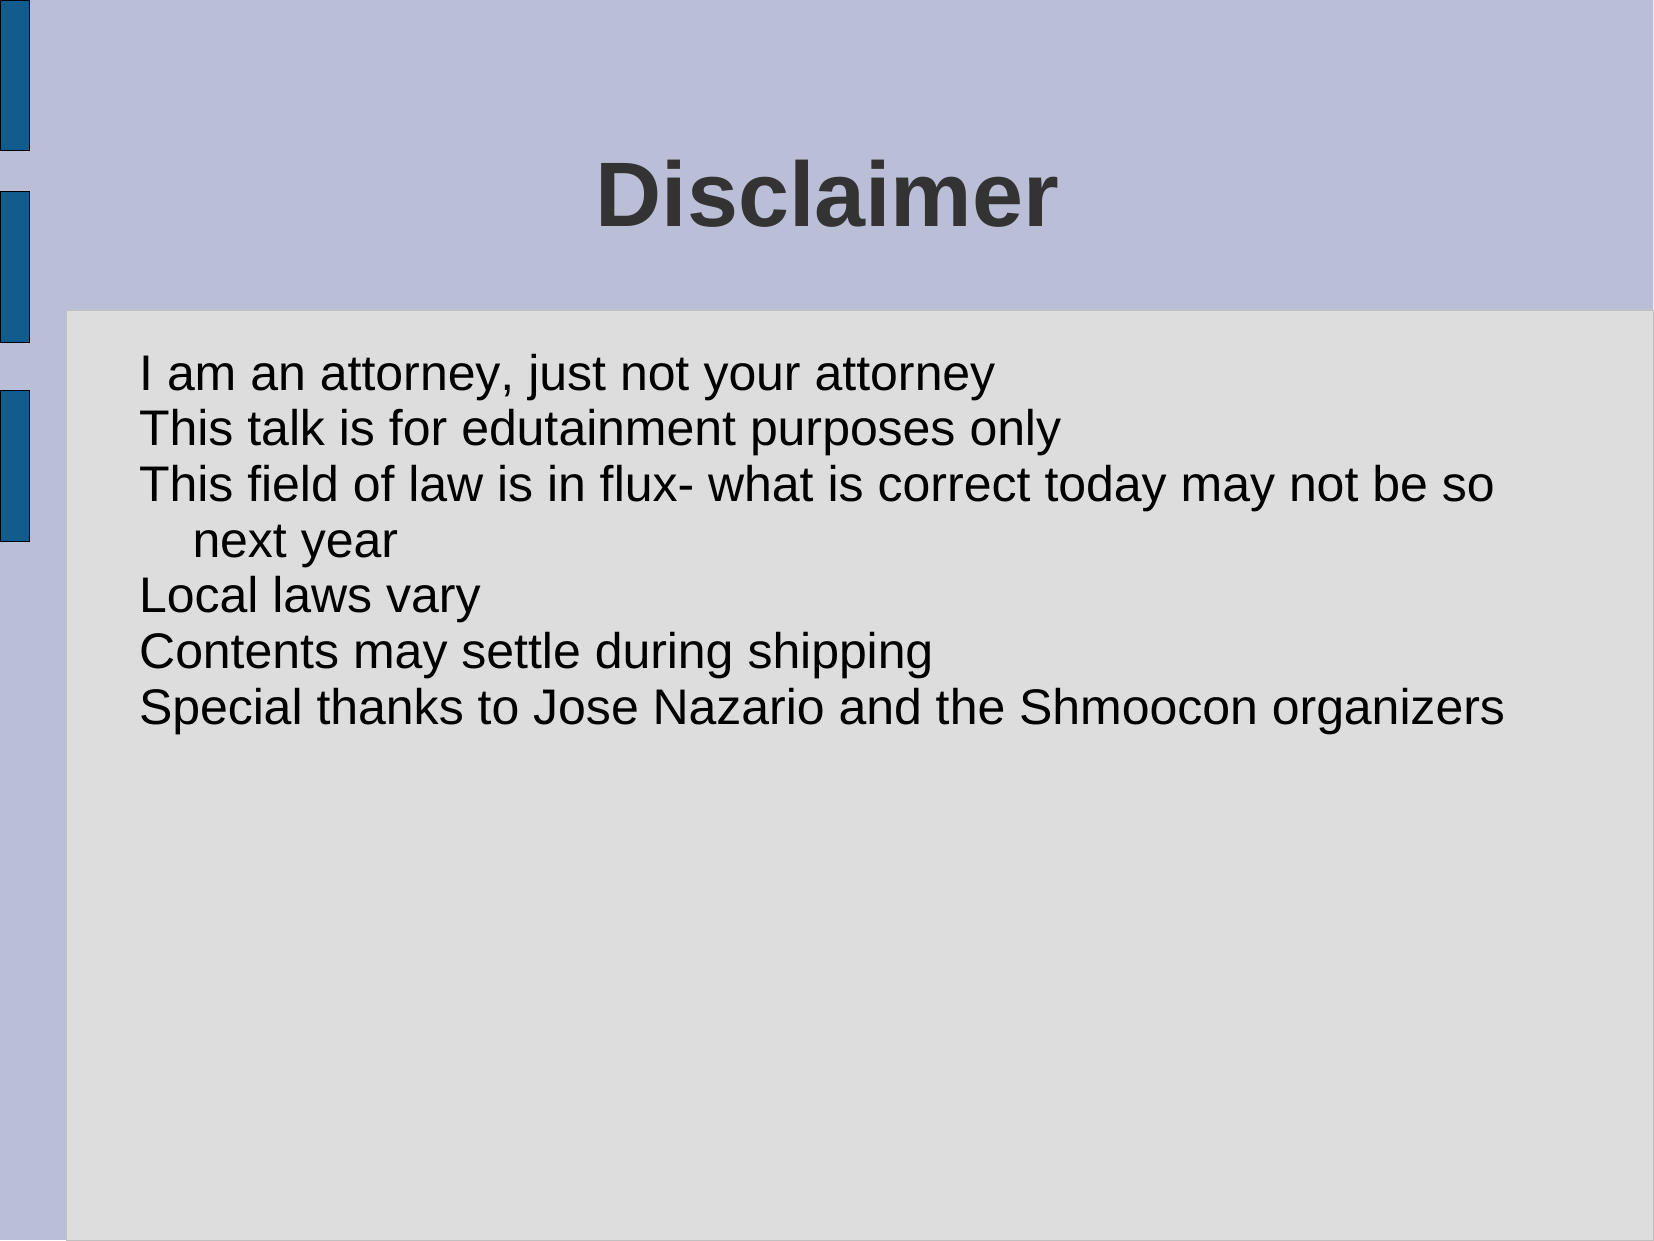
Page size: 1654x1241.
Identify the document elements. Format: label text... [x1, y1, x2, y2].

title Disclaimer [121, 91, 1534, 299]
list I am an attorney, just not your attorney This talk is for edutainment purposes only This field of law is in flux- what is correct today may not be so next year Local laws vary Contents may settle during shipping Special thanks to Jose Nazario and the Shmoocon organizers [121, 344, 1534, 1112]
